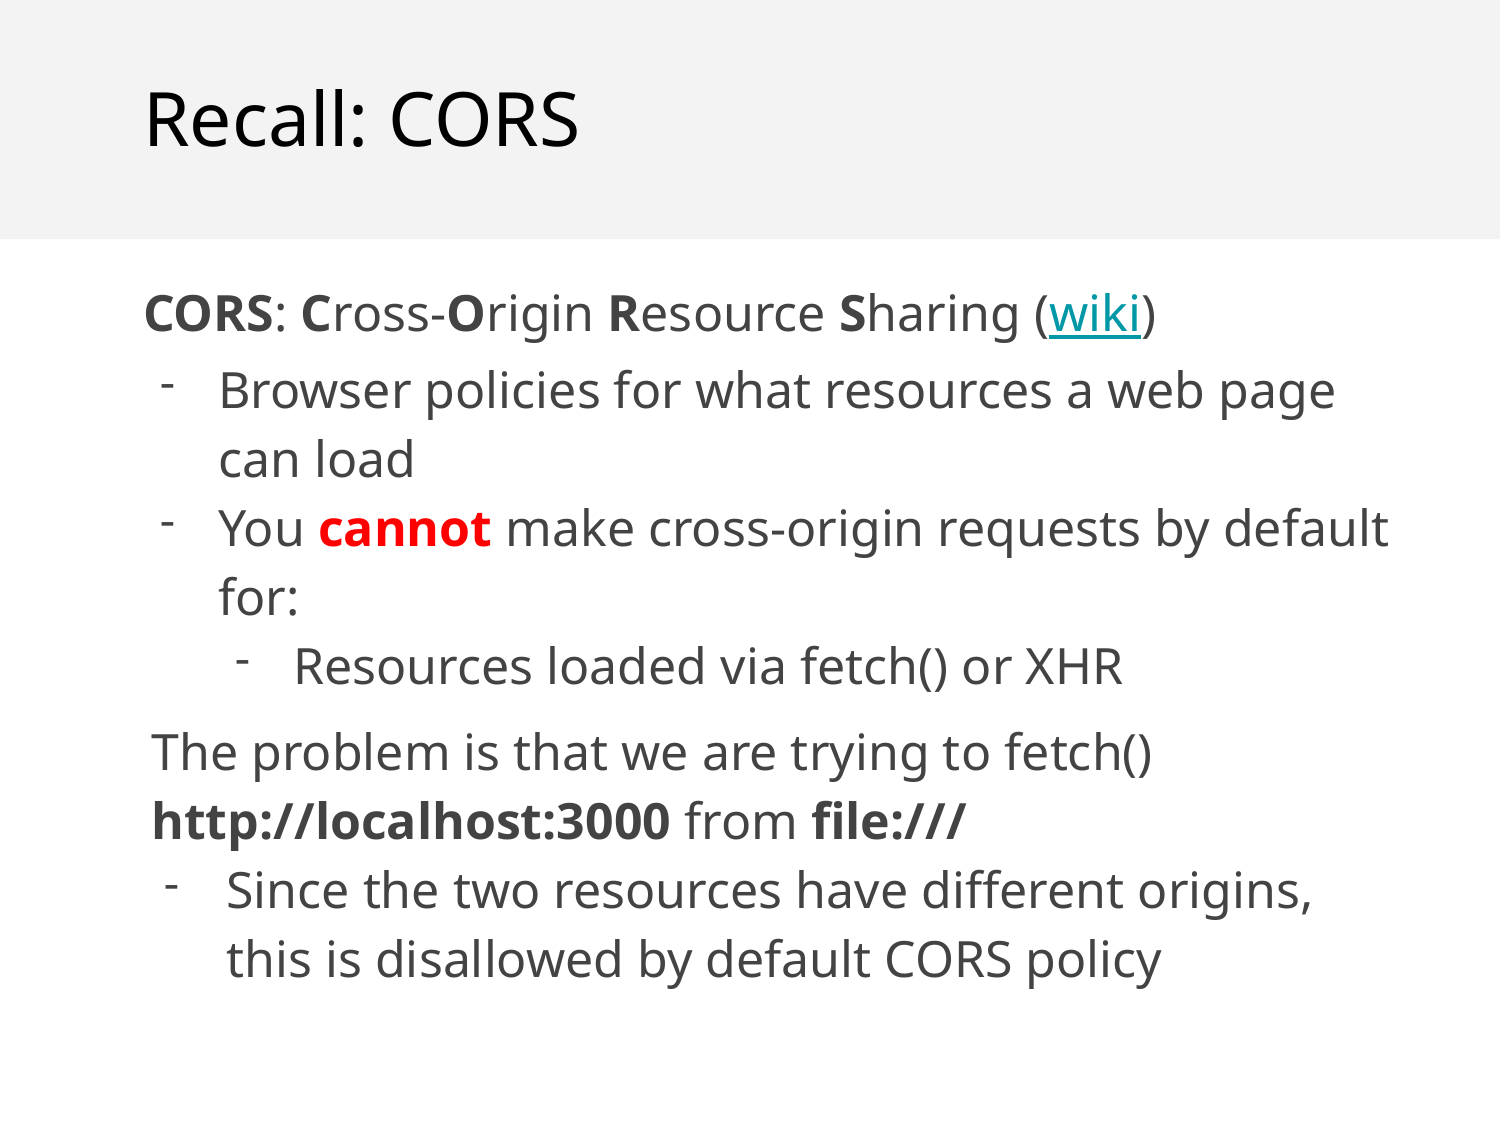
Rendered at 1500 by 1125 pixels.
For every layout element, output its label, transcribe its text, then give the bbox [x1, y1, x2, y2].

text_box The problem is that we are trying to fetch() http://localhost:3000 from file:/// Since the two resources have different origins, this is disallowed by default CORS policy [136, 696, 1418, 1105]
list CORS: Cross-Origin Resource Sharing (wiki) Browser policies for what resources a web page can load You cannot make cross-origin requests by default for: Resources loaded via fetch() or XHR [128, 255, 1410, 1004]
title Recall: CORS [128, 56, 1372, 183]
